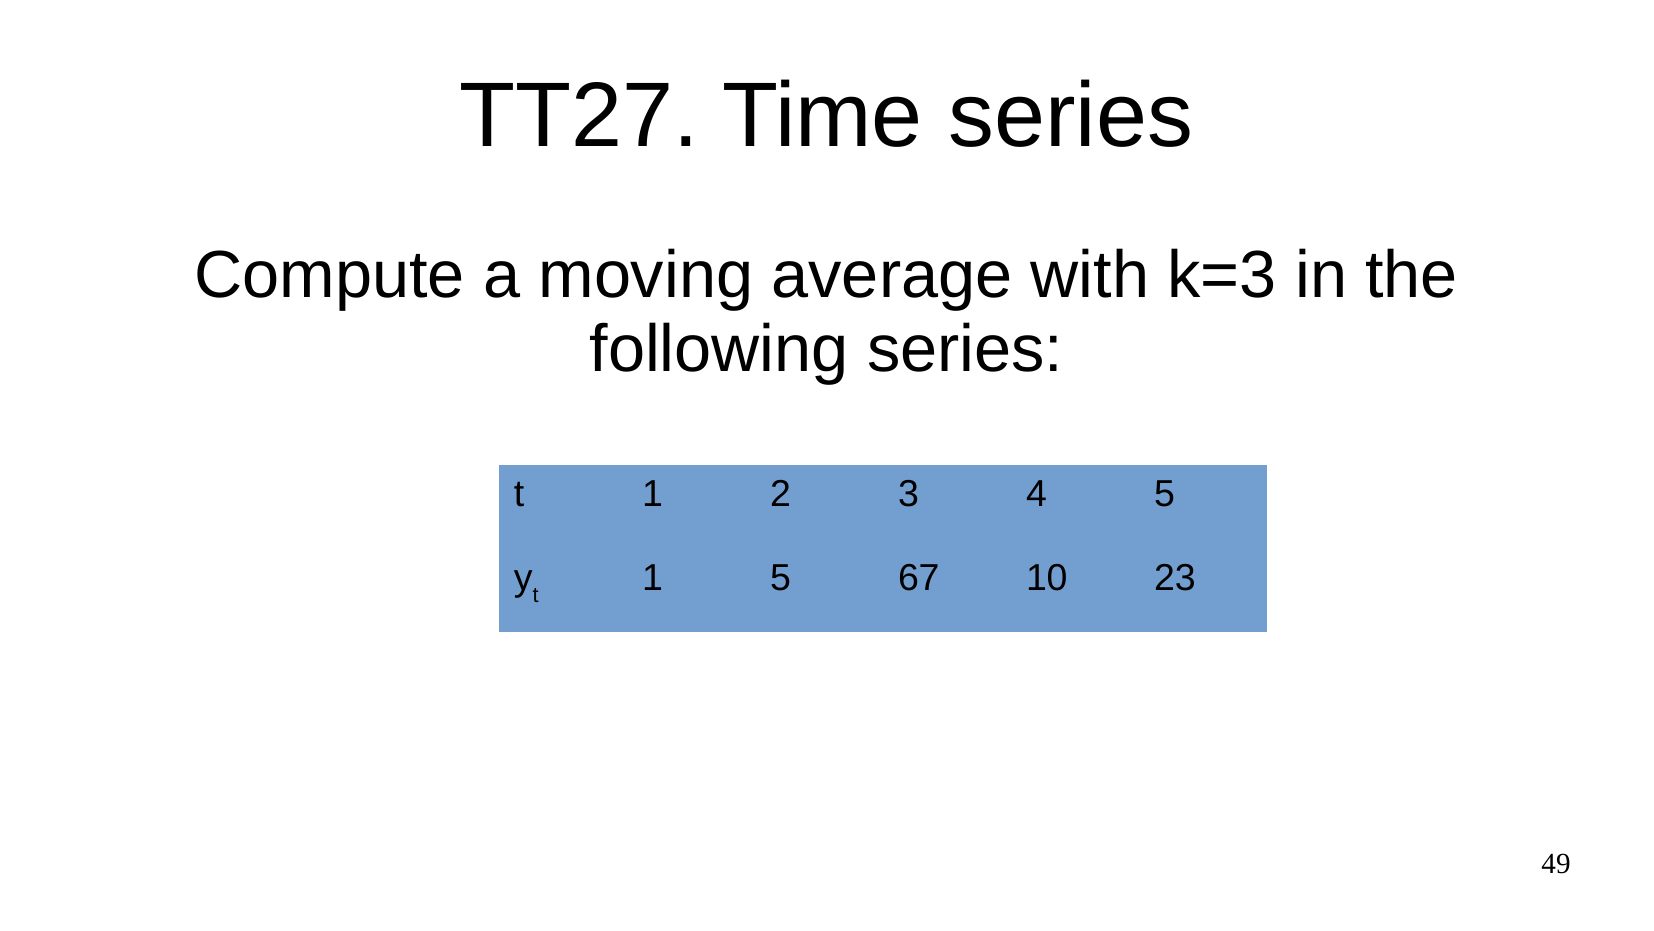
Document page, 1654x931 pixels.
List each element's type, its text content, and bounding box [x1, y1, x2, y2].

subtitle Compute a moving average with k=3 in the following series: [82, 217, 1571, 406]
table_header 5 [1139, 465, 1267, 549]
table_cell 23 [1139, 549, 1267, 632]
table_cell 5 [755, 549, 883, 632]
table_cell 67 [883, 549, 1011, 632]
table_header 3 [883, 465, 1011, 549]
table_header 2 [755, 465, 883, 549]
table_cell yt [499, 549, 627, 632]
table_cell 10 [1011, 549, 1139, 632]
table_header 4 [1011, 465, 1139, 549]
title TT27. Time series [82, 37, 1571, 193]
table_header 1 [627, 465, 755, 549]
table_header t [499, 465, 627, 549]
table_cell 1 [627, 549, 755, 632]
